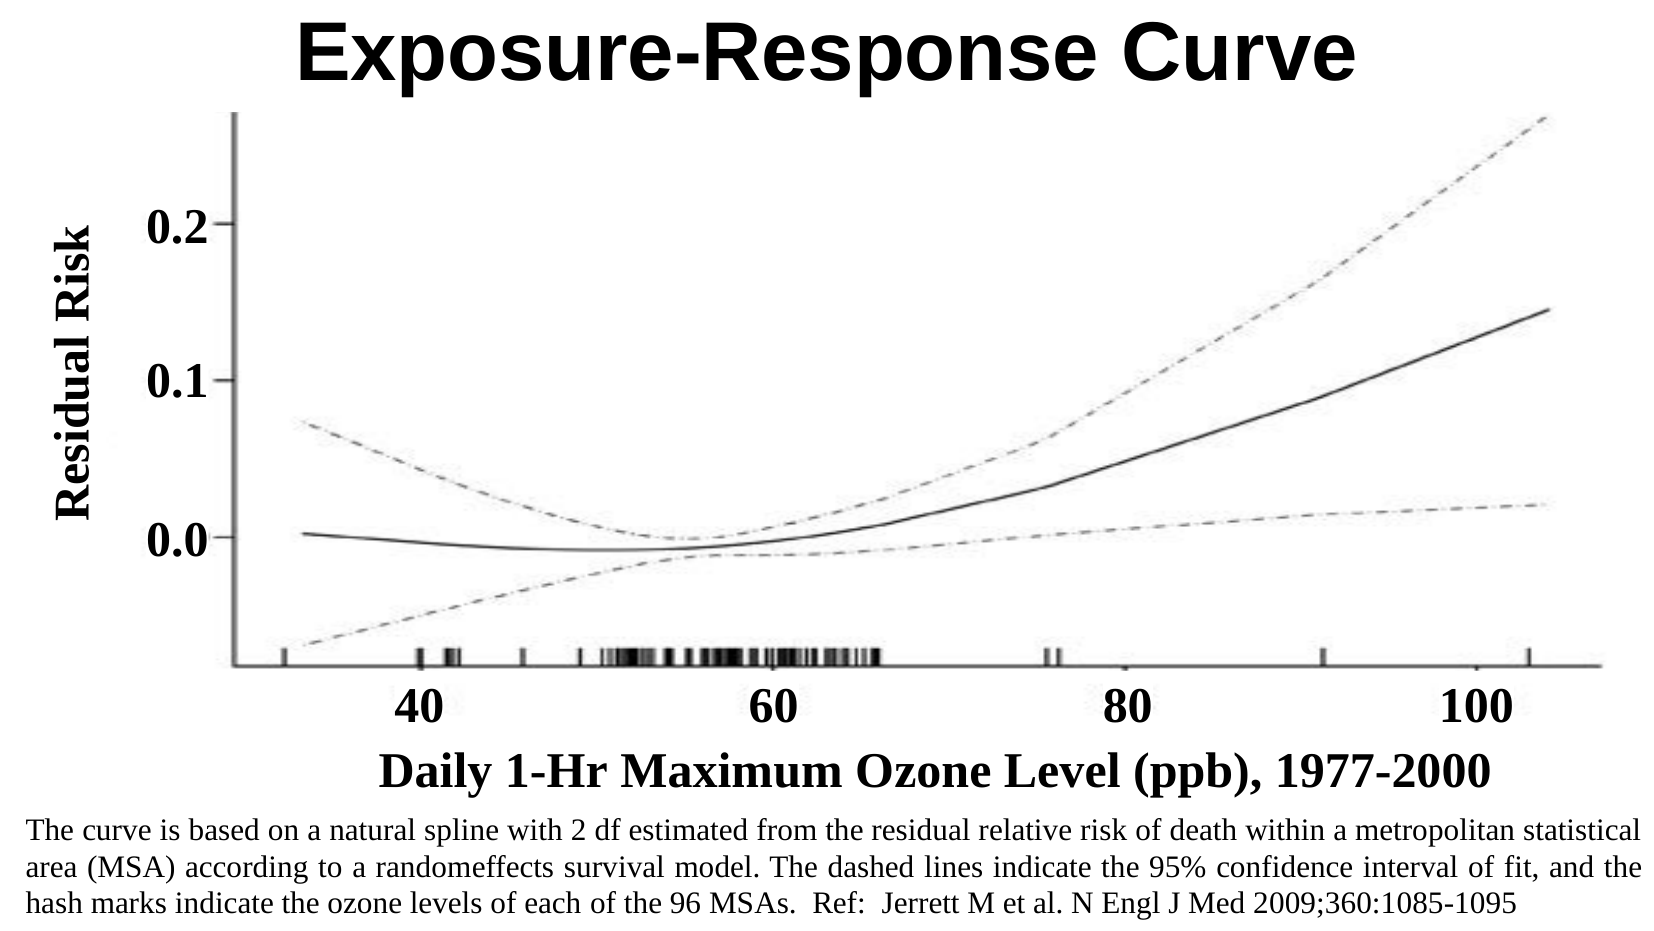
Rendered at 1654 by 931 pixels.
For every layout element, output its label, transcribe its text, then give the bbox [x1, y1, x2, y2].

text_box 0.2 [146, 192, 209, 256]
text_box Daily 1-Hr Maximum Ozone Level (ppb), 1977-2000 [363, 729, 1507, 806]
text_box The curve is based on a natural spline with 2 df estimated from the residual relative risk of death within a metropolitan statistical area (MSA) according to a random­effects survival model. The dashed lines indicate the 95% confidence interval of fit, and the hash marks indicate the ozone levels of each of the 96 MSAs. Ref: Jerrett M et al. N Engl J Med 2009;360:1085-1095 [25, 811, 1645, 921]
text_box 100 [1438, 670, 1515, 734]
text_box 0.1 [145, 345, 209, 410]
text_box 80 [1102, 670, 1154, 734]
picture [37, 112, 1613, 776]
text_box 60 [748, 670, 799, 734]
text_box Exposure-Response Curve [0, 0, 1654, 101]
text_box Residual Risk [30, 210, 107, 537]
text_box 40 [394, 670, 445, 734]
text_box 0.0 [145, 505, 209, 569]
